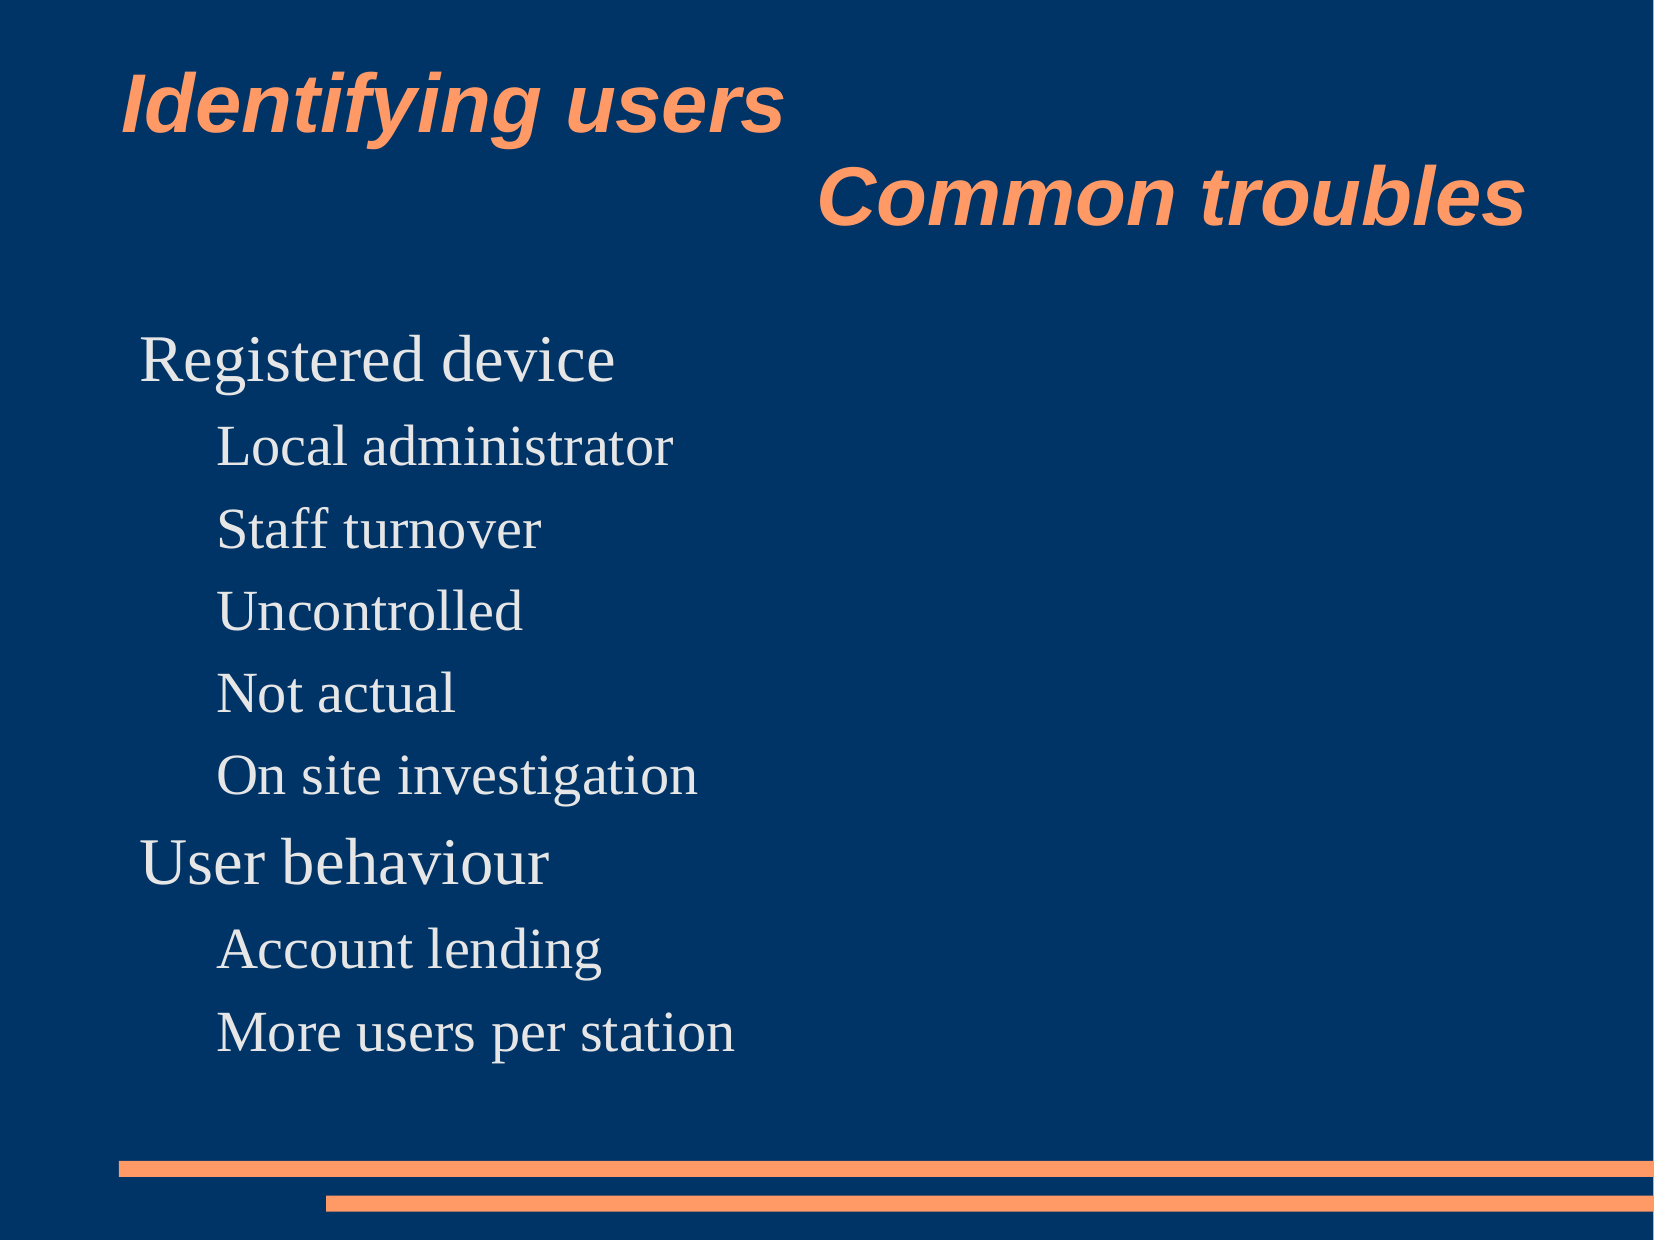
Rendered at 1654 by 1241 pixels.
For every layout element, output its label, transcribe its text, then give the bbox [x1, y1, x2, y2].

list Registered device Local administrator Staff turnover Uncontrolled Not actual On site investigation User behaviour Account lending More users per station [121, 322, 1561, 1133]
title Identifying users Common troubles [121, 46, 1534, 254]
